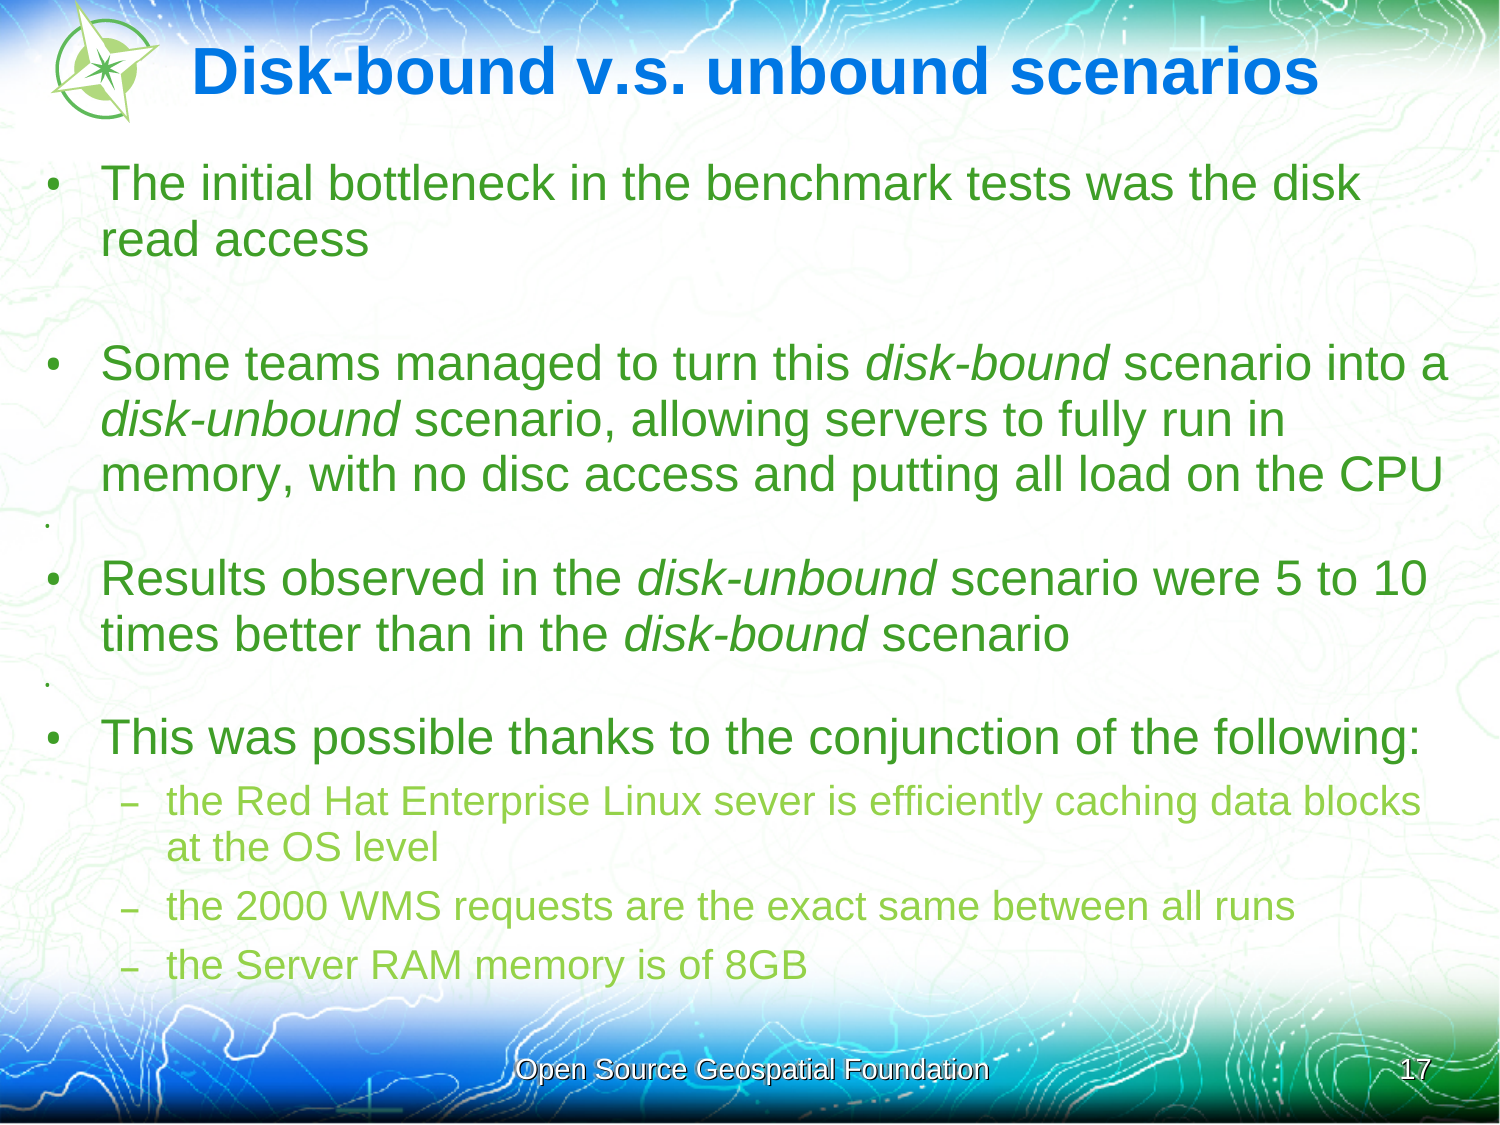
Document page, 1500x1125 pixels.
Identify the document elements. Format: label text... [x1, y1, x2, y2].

picture [0, 0, 1500, 1125]
title Disk-bound v.s. unbound scenarios [177, 20, 1477, 122]
list The initial bottleneck in the benchmark tests was the disk read access Some teams managed to turn this disk-bound scenario into a disk-unbound scenario, allowing servers to fully run in memory, with no disc access and putting all load on the CPU Results observed in the disk-unbound scenario were 5 to 10 times better than in the disk-bound scenario This was possible thanks to the conjunction of the following: the Red Hat Enterprise Linux sever is efficiently caching data blocks at the OS level the 2000 WMS requests are the exact same between all runs the Server RAM memory is of 8GB [29, 147, 1477, 891]
